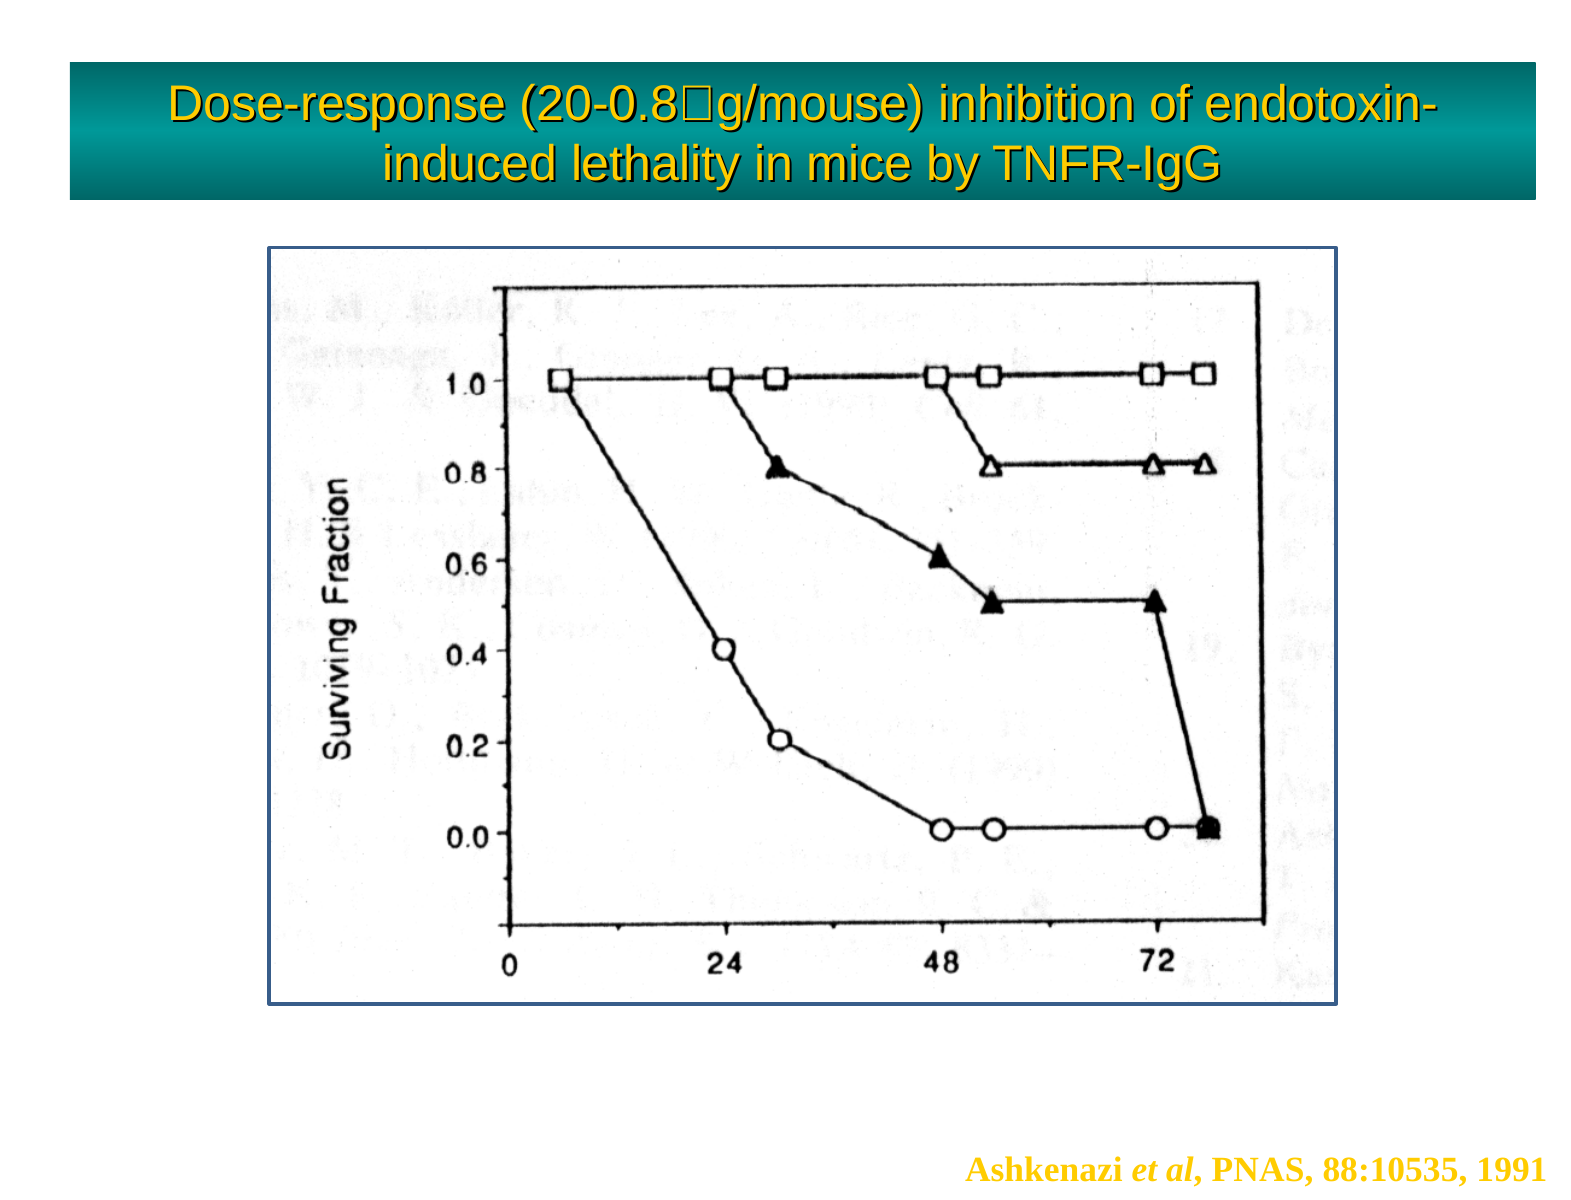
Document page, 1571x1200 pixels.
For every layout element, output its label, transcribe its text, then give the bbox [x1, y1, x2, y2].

chart [271, 249, 1334, 1002]
text_box Dose-response (20-0.8g/mouse) inhibition of endotoxin-induced lethality in mice by TNFR-IgG [69, 62, 1536, 200]
text_box Ashkenazi et al, PNAS, 88:10535, 1991 [947, 1138, 1566, 1197]
